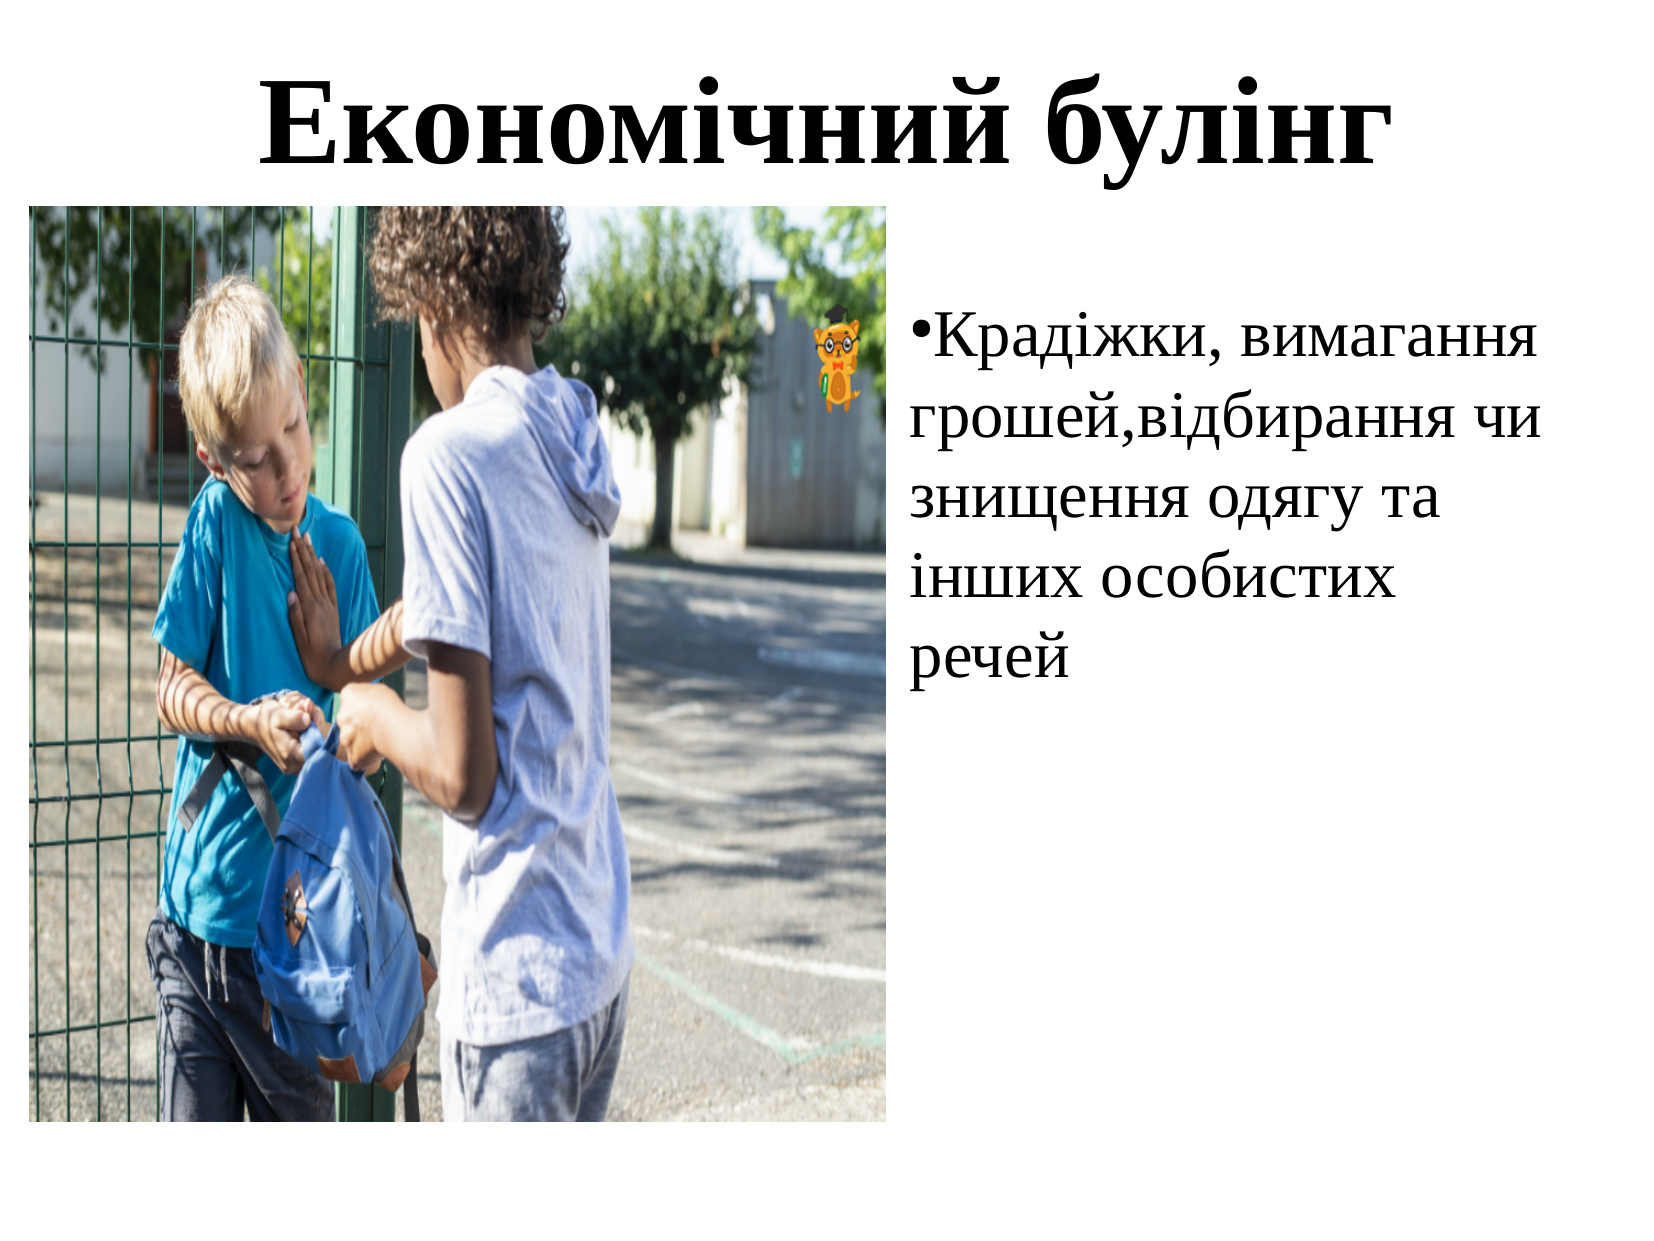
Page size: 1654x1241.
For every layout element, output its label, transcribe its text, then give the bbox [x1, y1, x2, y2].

title Економічний булінг [82, 44, 1571, 183]
picture [29, 206, 886, 1123]
list Крадіжки, вимагання грошей,відбирання чи знищення одягу та інших особистих речей [909, 290, 1572, 695]
